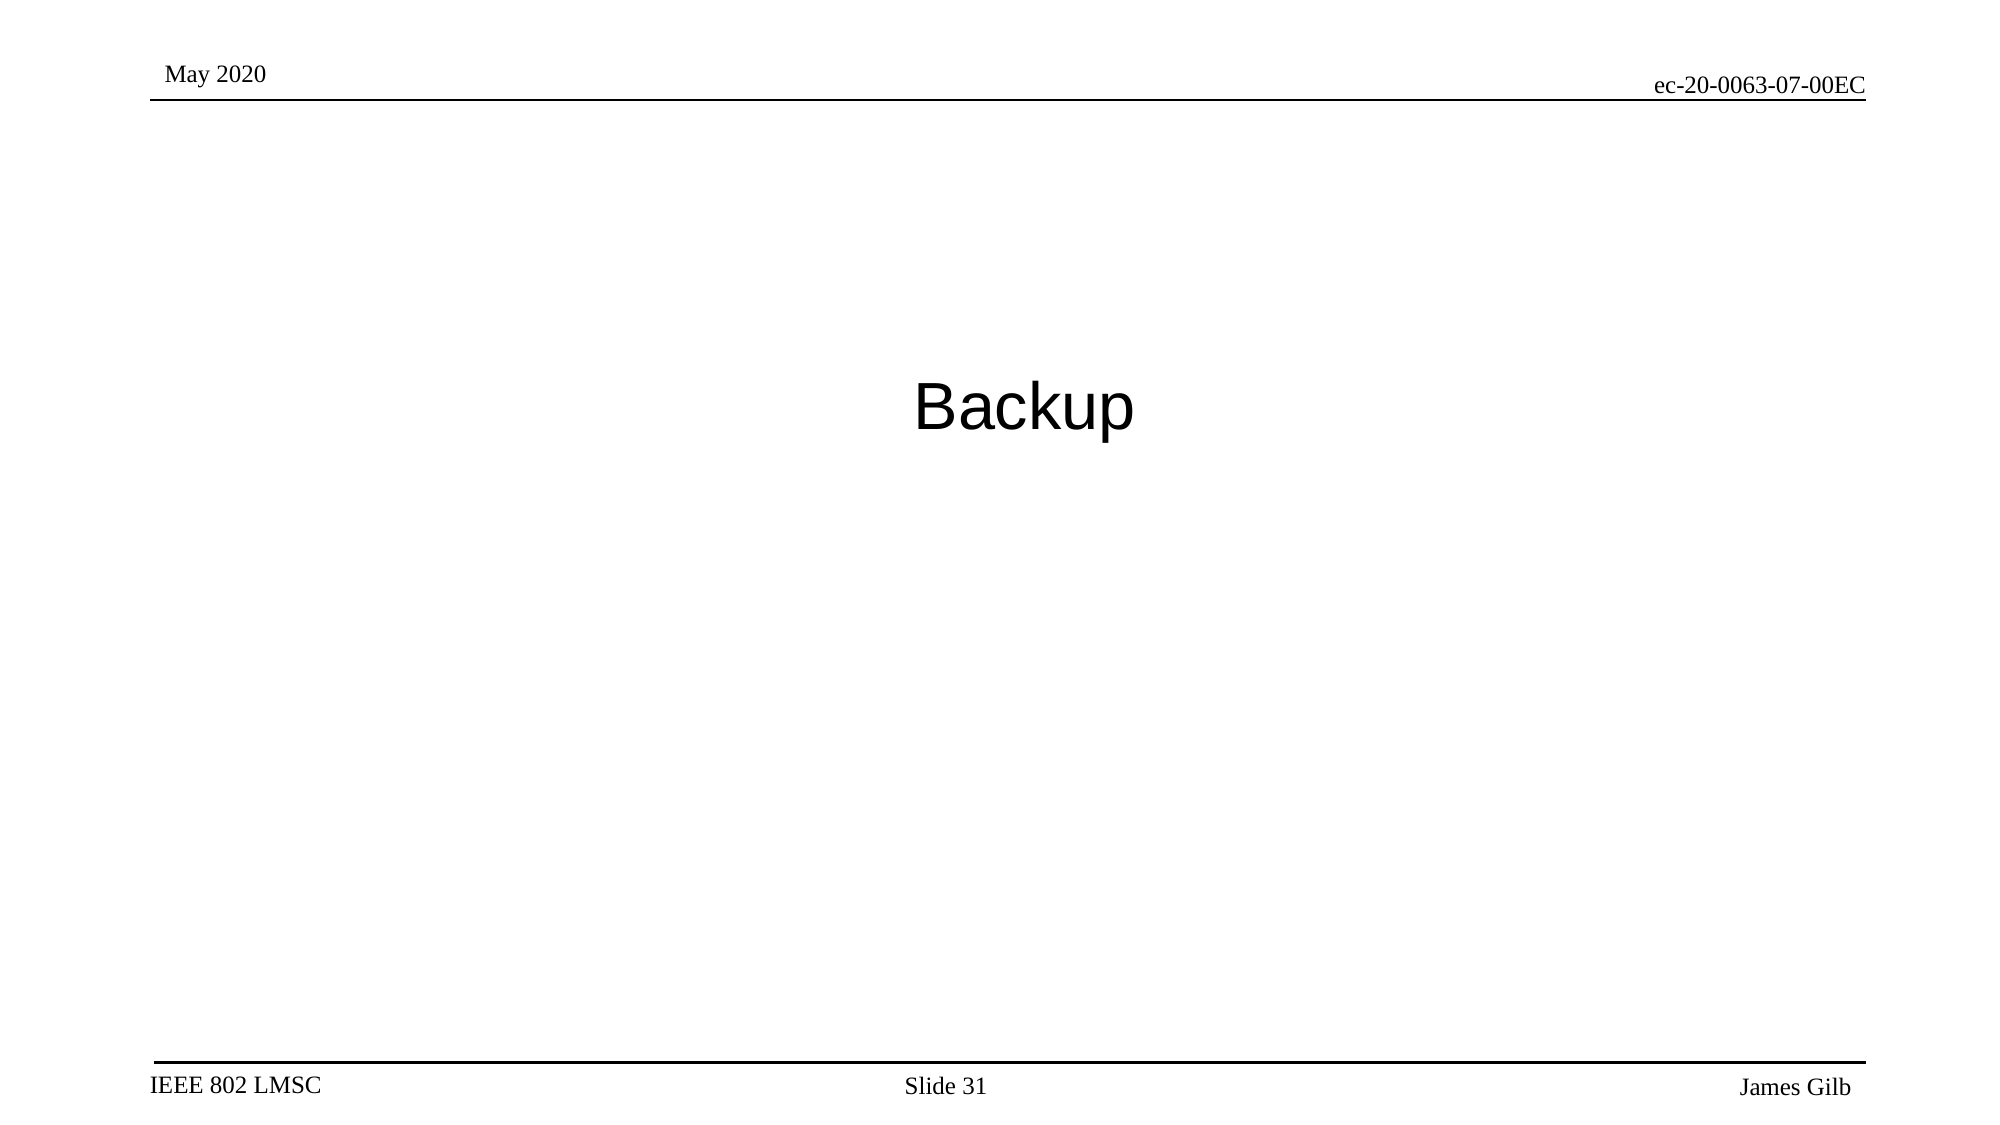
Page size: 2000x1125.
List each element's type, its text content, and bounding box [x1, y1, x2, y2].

subtitle Backup [149, 112, 1900, 693]
